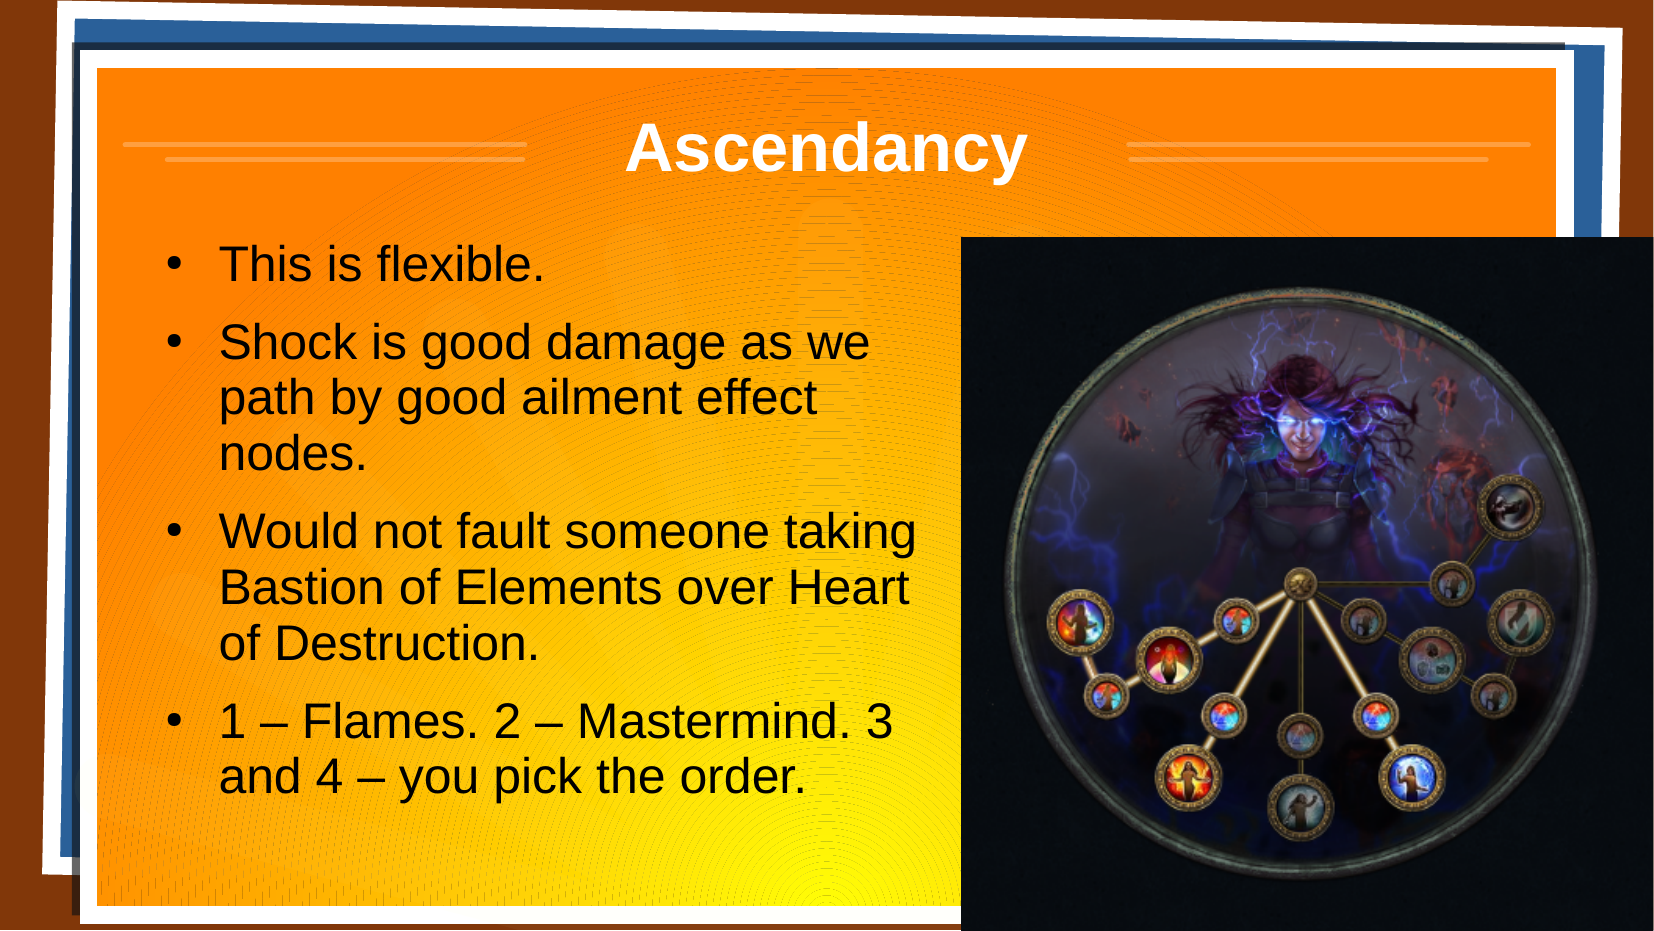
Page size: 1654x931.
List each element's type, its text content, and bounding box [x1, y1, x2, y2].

list This is flexible. Shock is good damage as we path by good ailment effect nodes. Would not fault someone taking Bastion of Elements over Heart of Destruction. 1 – Flames. 2 – Mastermind. 3 and 4 – you pick the order. [147, 236, 945, 827]
picture [961, 237, 1654, 931]
title Ascendancy [531, 73, 1123, 222]
